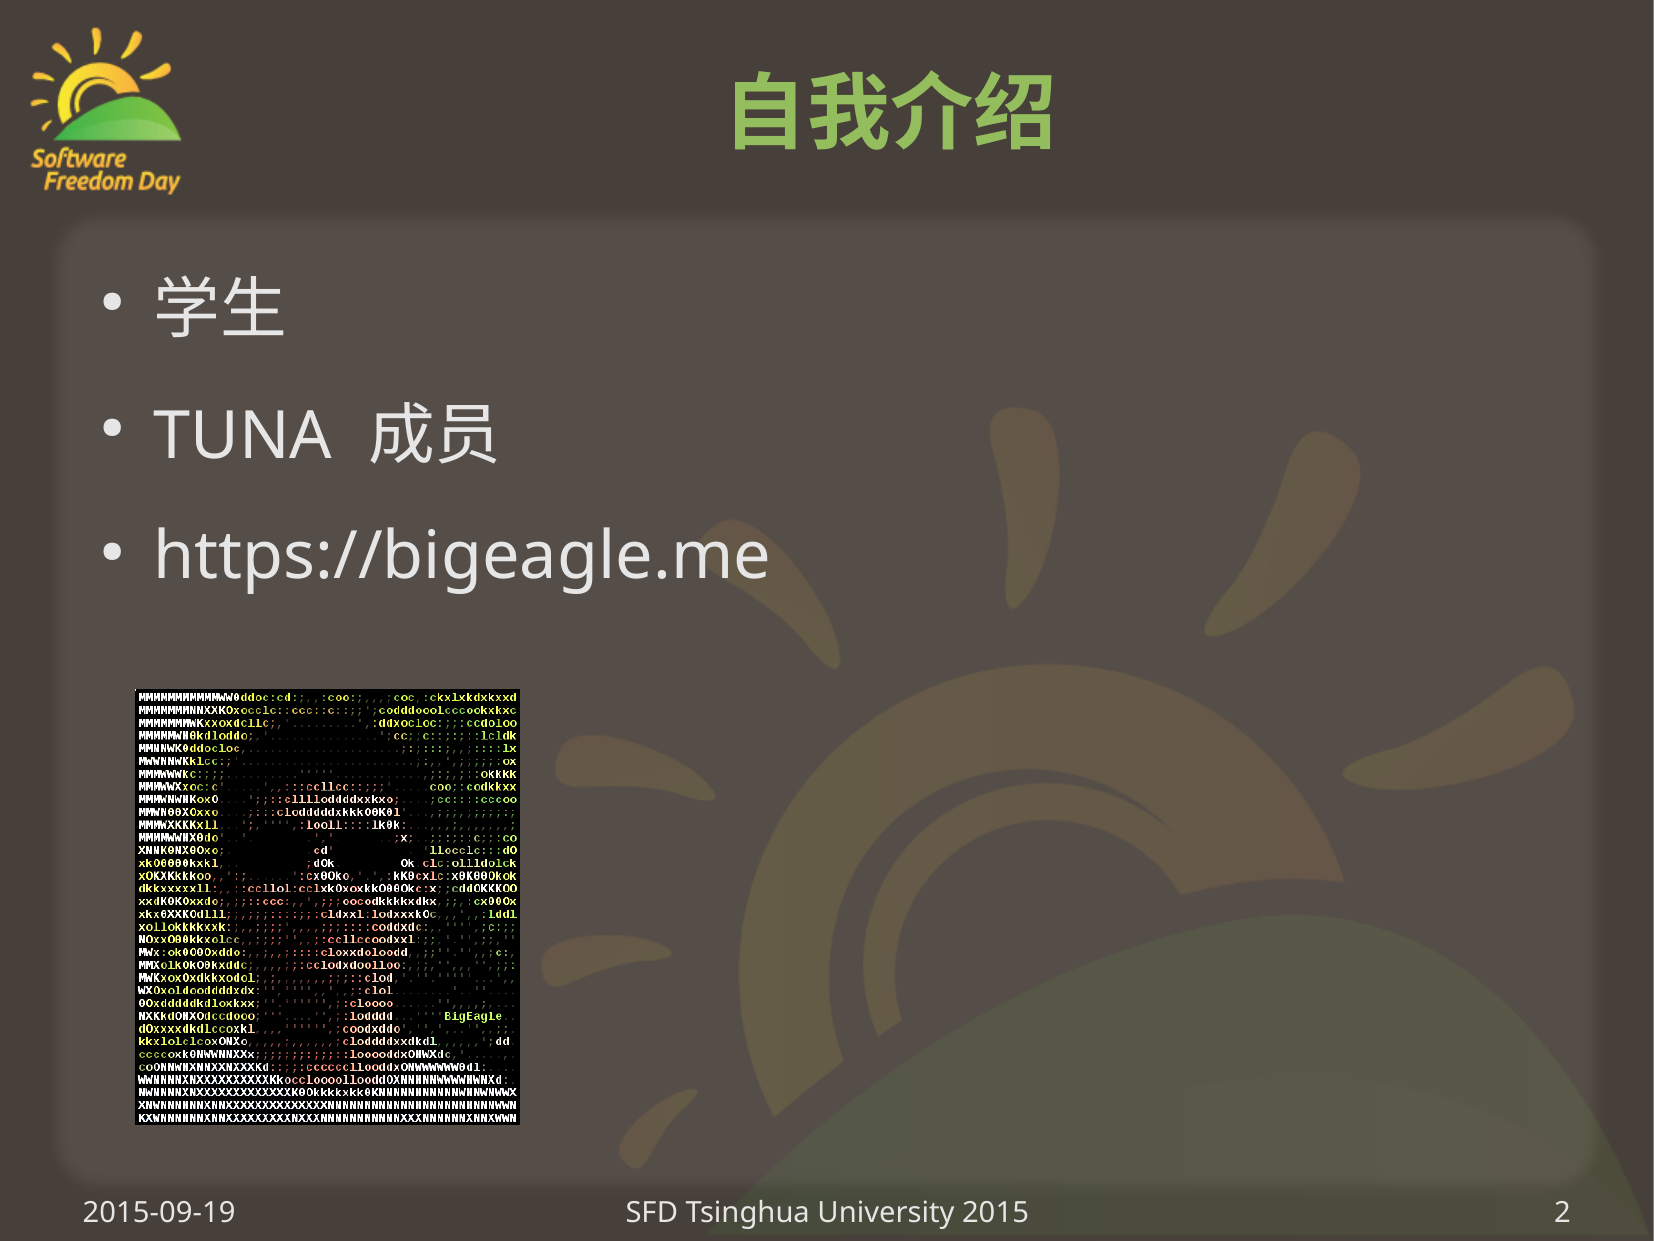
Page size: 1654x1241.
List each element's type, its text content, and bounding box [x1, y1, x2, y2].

picture [0, 0, 1654, 1241]
list 学生 TUNA 成员 https://bigeagle.me [82, 255, 1571, 975]
title 自我介绍 [210, 9, 1571, 205]
